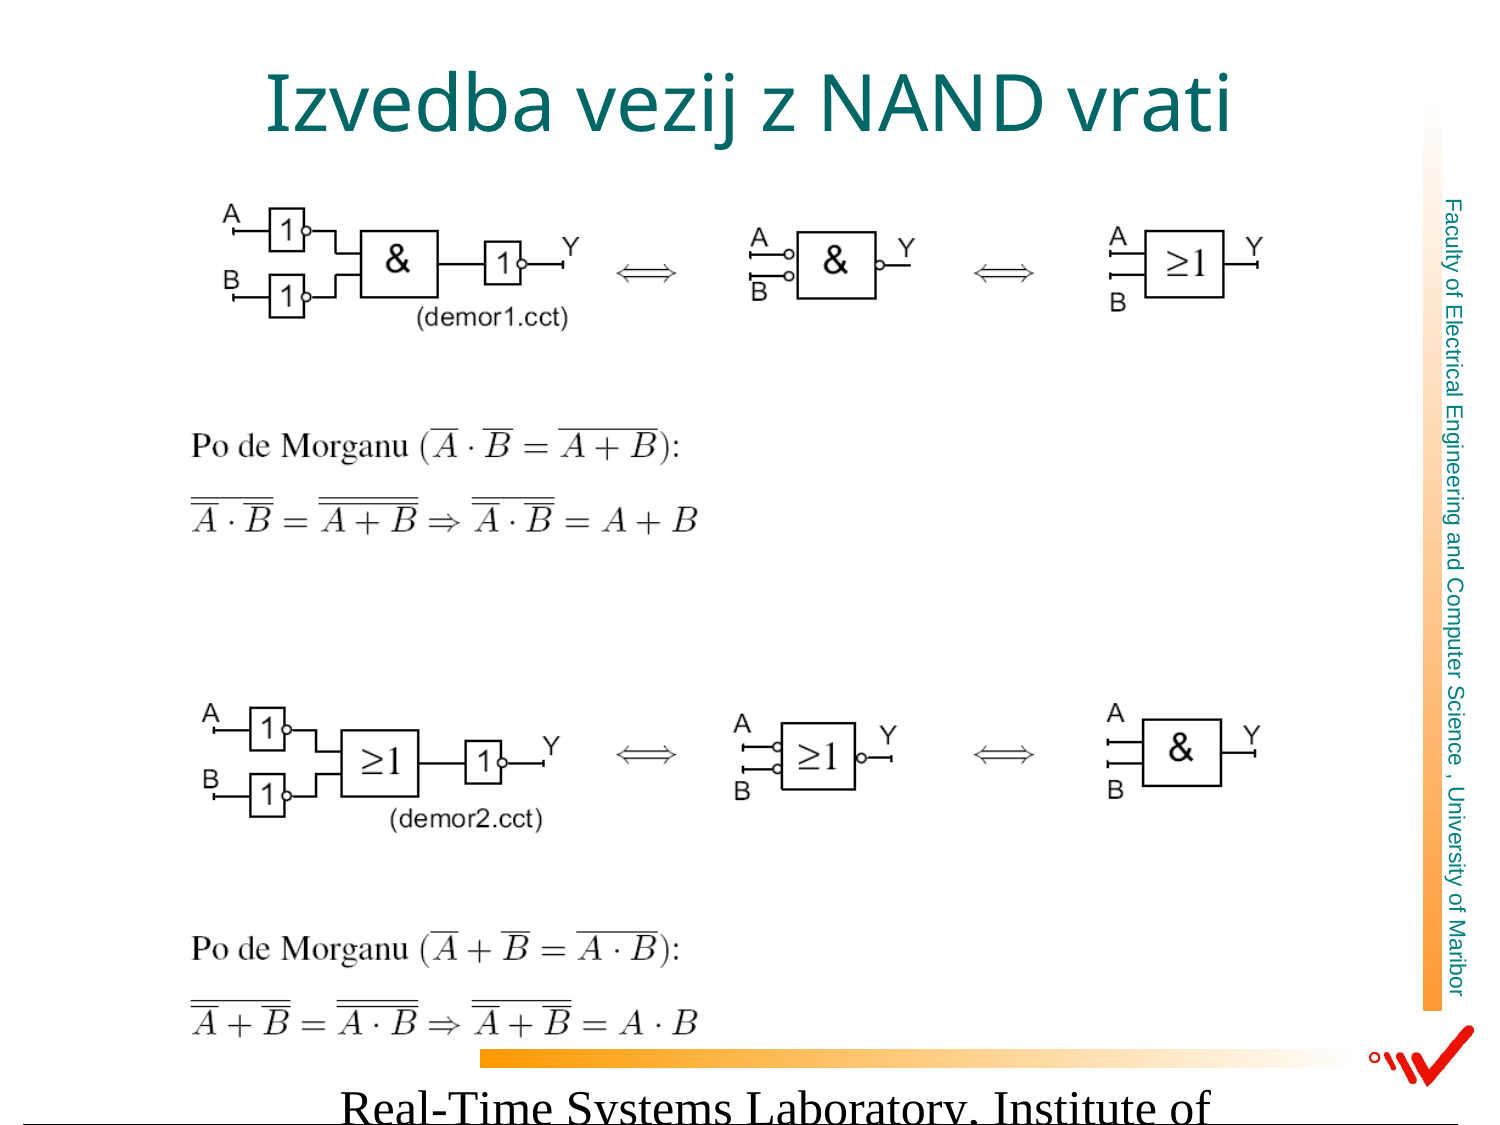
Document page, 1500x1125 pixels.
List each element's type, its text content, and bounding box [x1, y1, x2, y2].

title Izvedba vezij z NAND vrati [75, 45, 1426, 233]
picture [169, 185, 1276, 1049]
